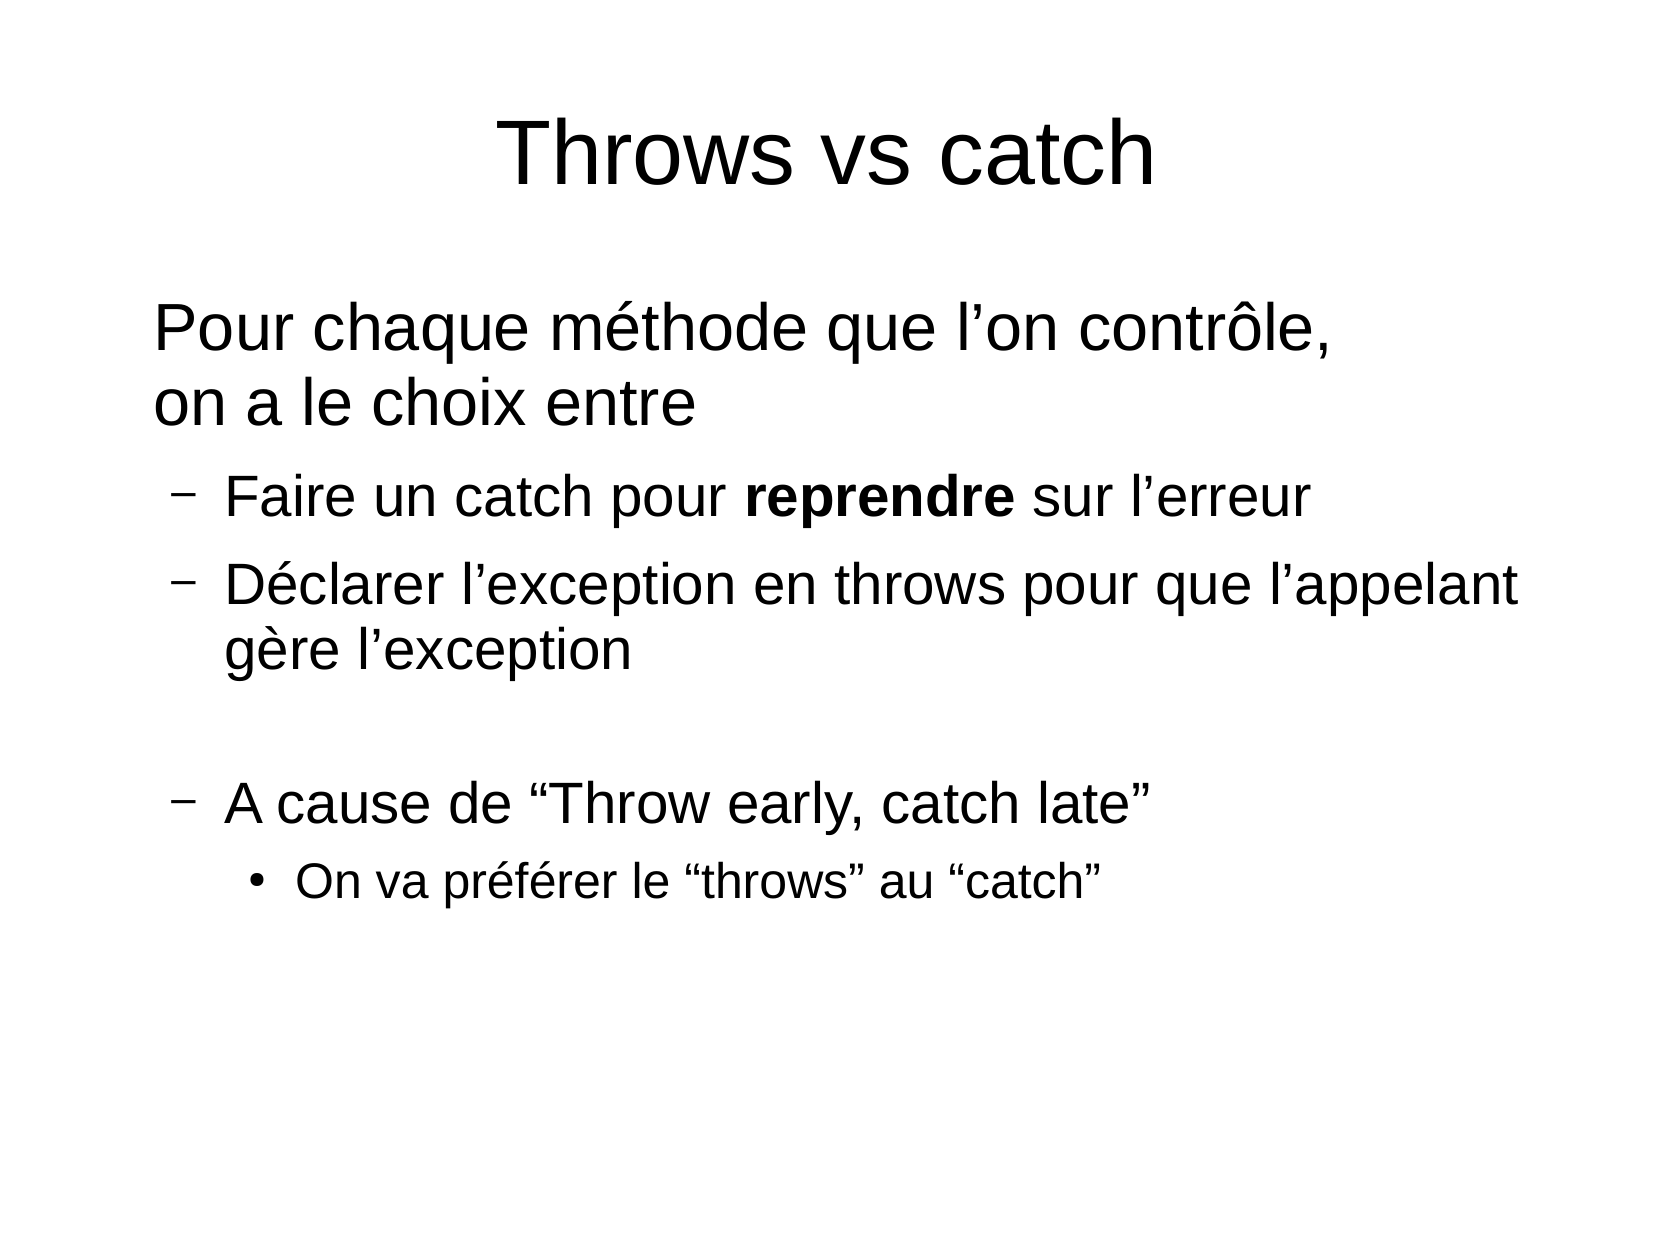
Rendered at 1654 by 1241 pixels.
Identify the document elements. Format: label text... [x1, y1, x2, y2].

list Pour chaque méthode que l’on contrôle, on a le choix entre Faire un catch pour reprendre sur l’erreur Déclarer l’exception en throws pour que l’appelant gère l’exception A cause de “Throw early, catch late” On va préférer le “throws” au “catch” [82, 290, 1571, 1010]
title Throws vs catch [82, 49, 1571, 257]
